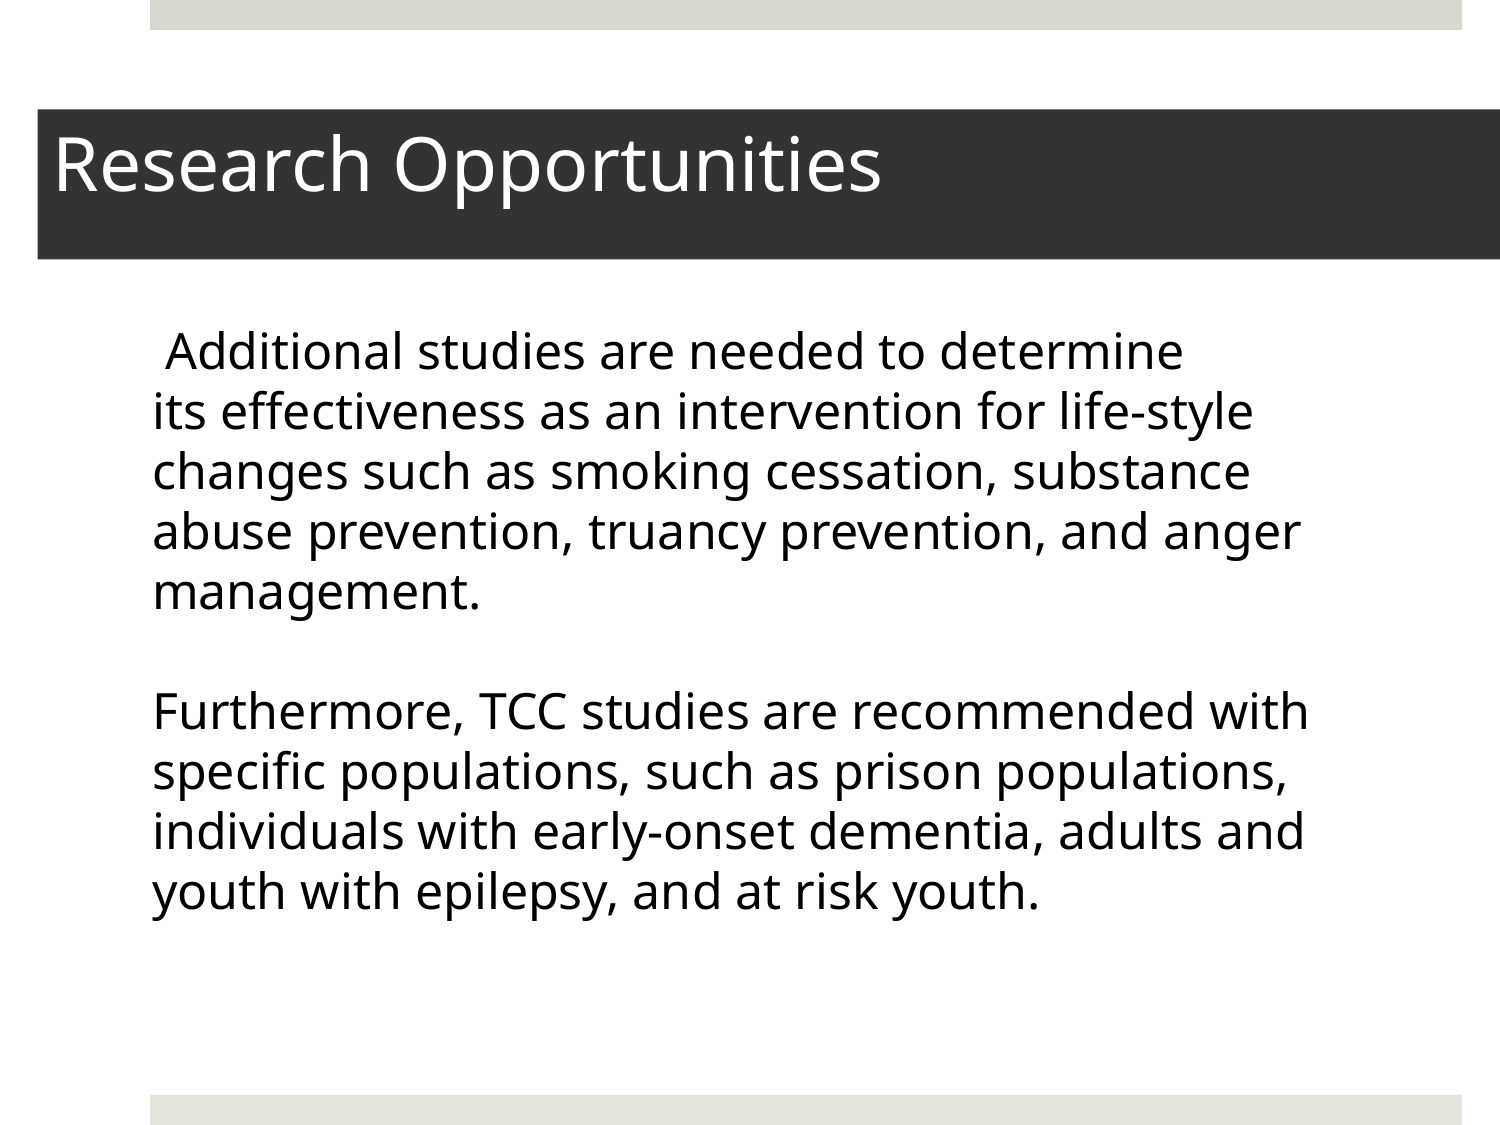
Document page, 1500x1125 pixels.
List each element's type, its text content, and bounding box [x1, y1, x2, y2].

title Research Opportunities [37, 109, 1500, 260]
text_box Additional studies are needed to determine its effectiveness as an intervention for life-style changes such as smoking cessation, substance abuse prevention, truancy prevention, and anger management. Furthermore, TCC studies are recommended with specific populations, such as prison populations, individuals with early-onset dementia, adults and youth with epilepsy, and at risk youth. [137, 312, 1375, 928]
